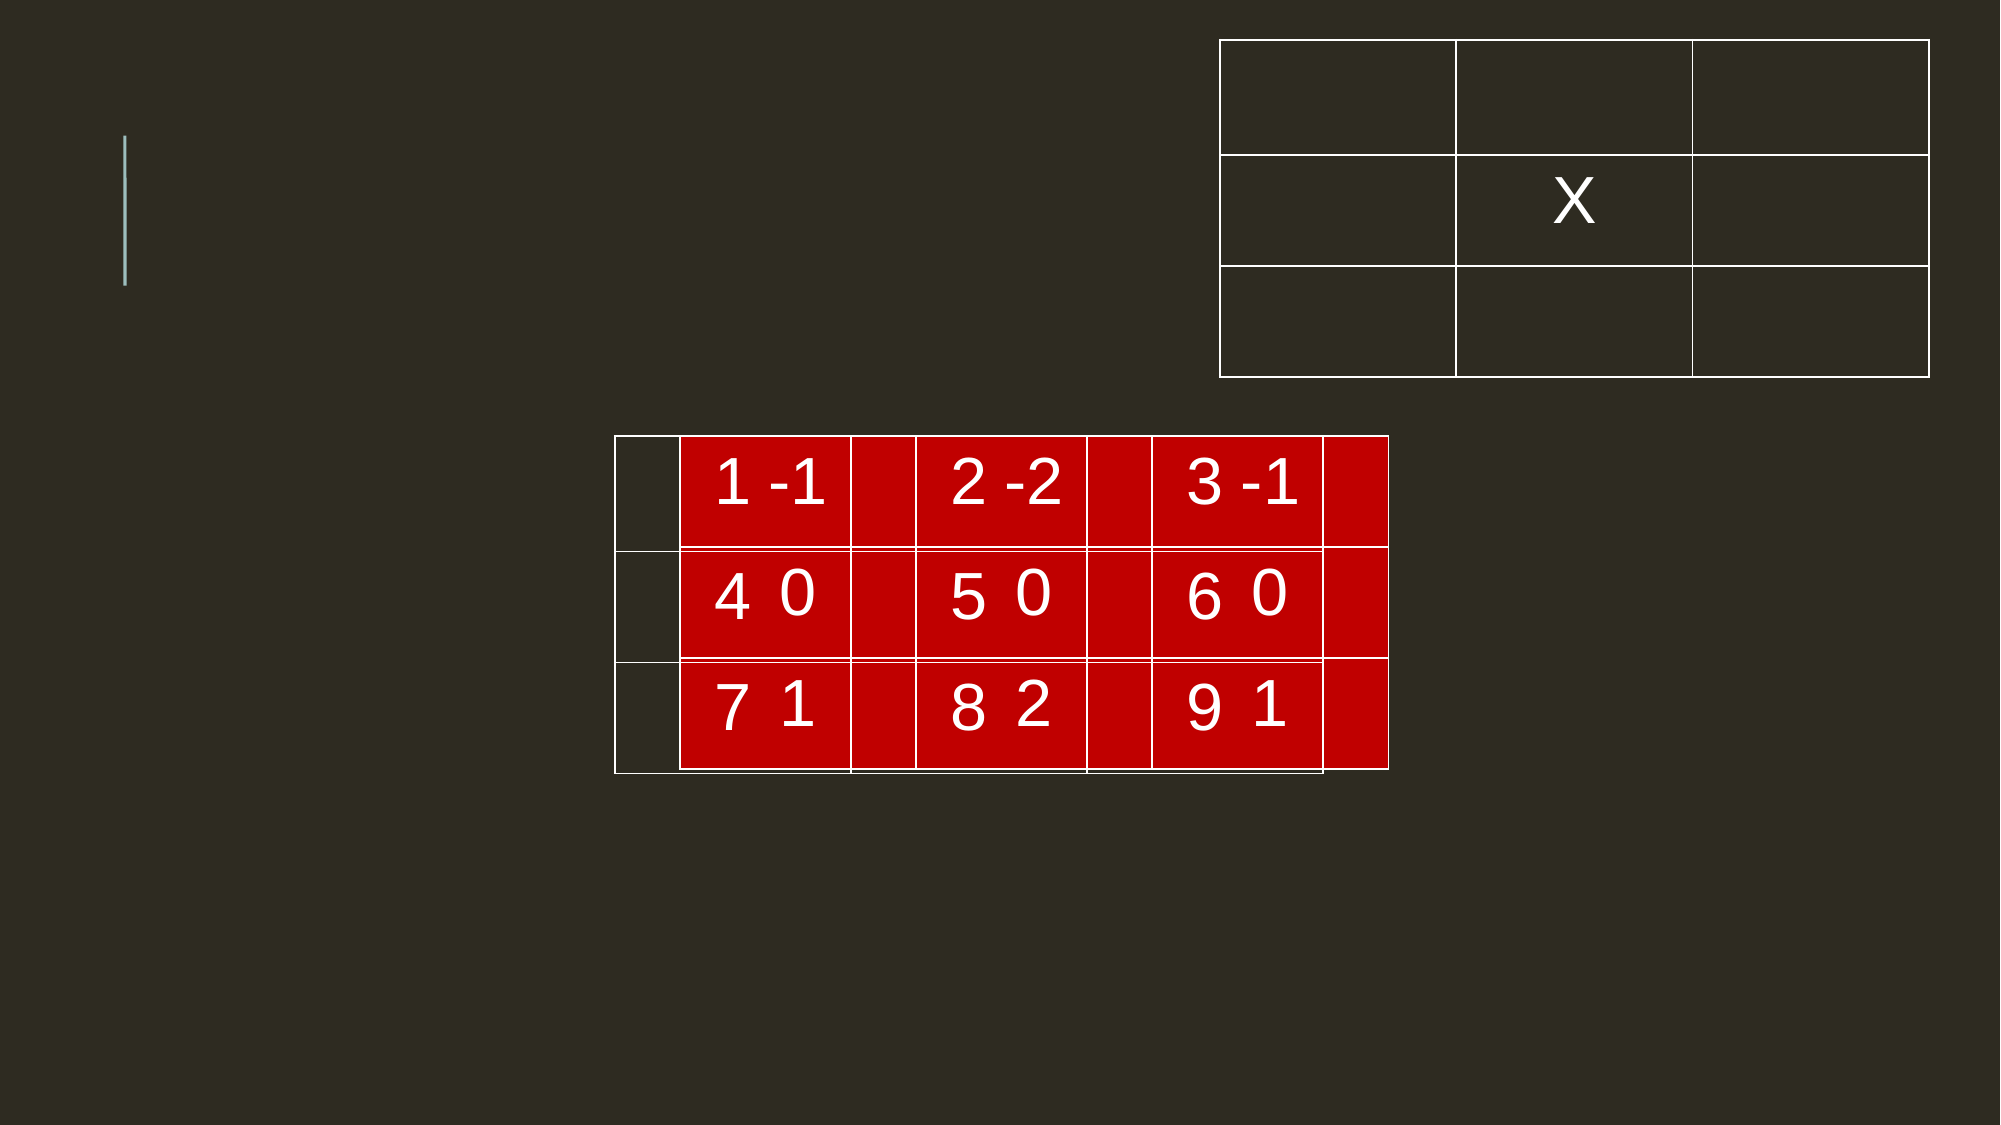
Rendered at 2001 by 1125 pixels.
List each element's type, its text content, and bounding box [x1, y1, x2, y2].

table_cell 7 [616, 663, 850, 773]
table_cell 8 [852, 663, 1086, 773]
table_cell 1 [1324, 659, 1388, 768]
table_header [1221, 41, 1455, 154]
table_cell [1457, 267, 1692, 376]
table_cell [1693, 267, 1928, 376]
table_header [1457, 41, 1692, 154]
table_cell 4 [616, 552, 850, 662]
table_cell [1221, 156, 1455, 265]
table_header -1 [1324, 437, 1388, 546]
table_header [1693, 41, 1928, 154]
table_header 1 [616, 437, 850, 551]
table_header 2 [852, 437, 1086, 551]
table_header 3 [1088, 437, 1322, 551]
table_cell 6 [1088, 552, 1322, 662]
table_cell 9 [1088, 663, 1322, 773]
table_cell [1221, 267, 1455, 376]
table_cell X [1457, 156, 1692, 265]
table_cell [1693, 156, 1928, 265]
table_cell 0 [1324, 548, 1388, 657]
table_cell 5 [852, 552, 1086, 662]
